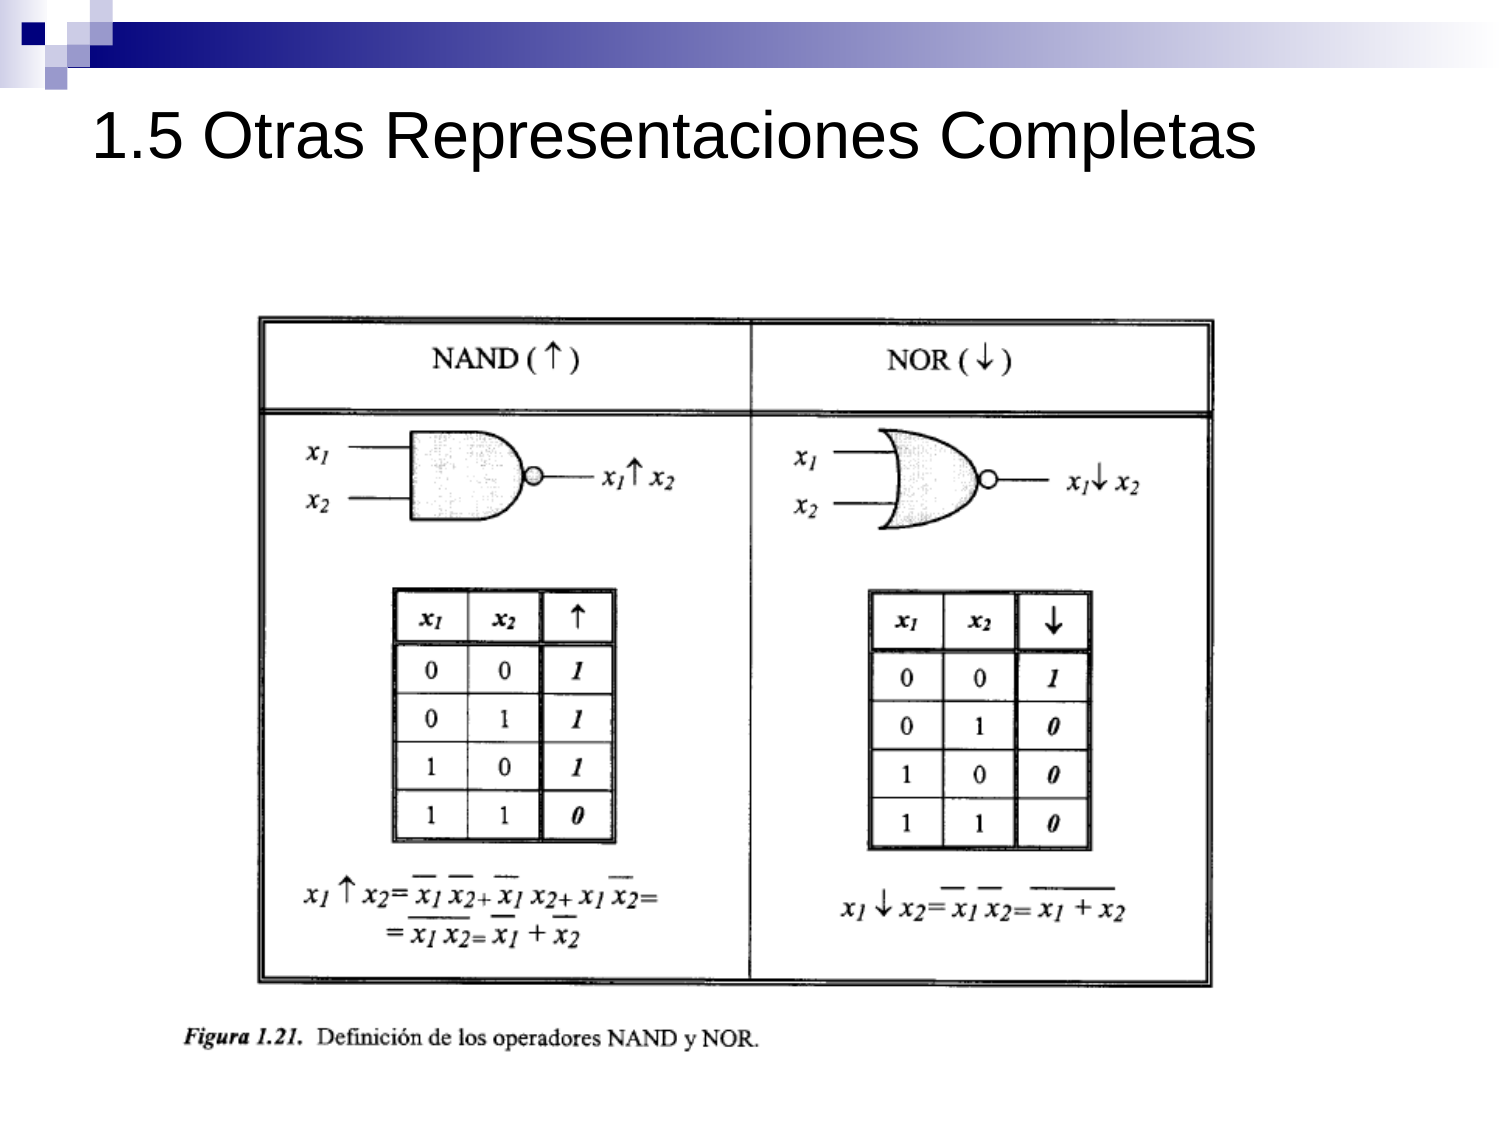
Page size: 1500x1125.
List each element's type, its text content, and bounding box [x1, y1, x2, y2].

picture [147, 302, 1235, 1061]
title 1.5 Otras Representaciones Completas [76, 78, 1427, 185]
